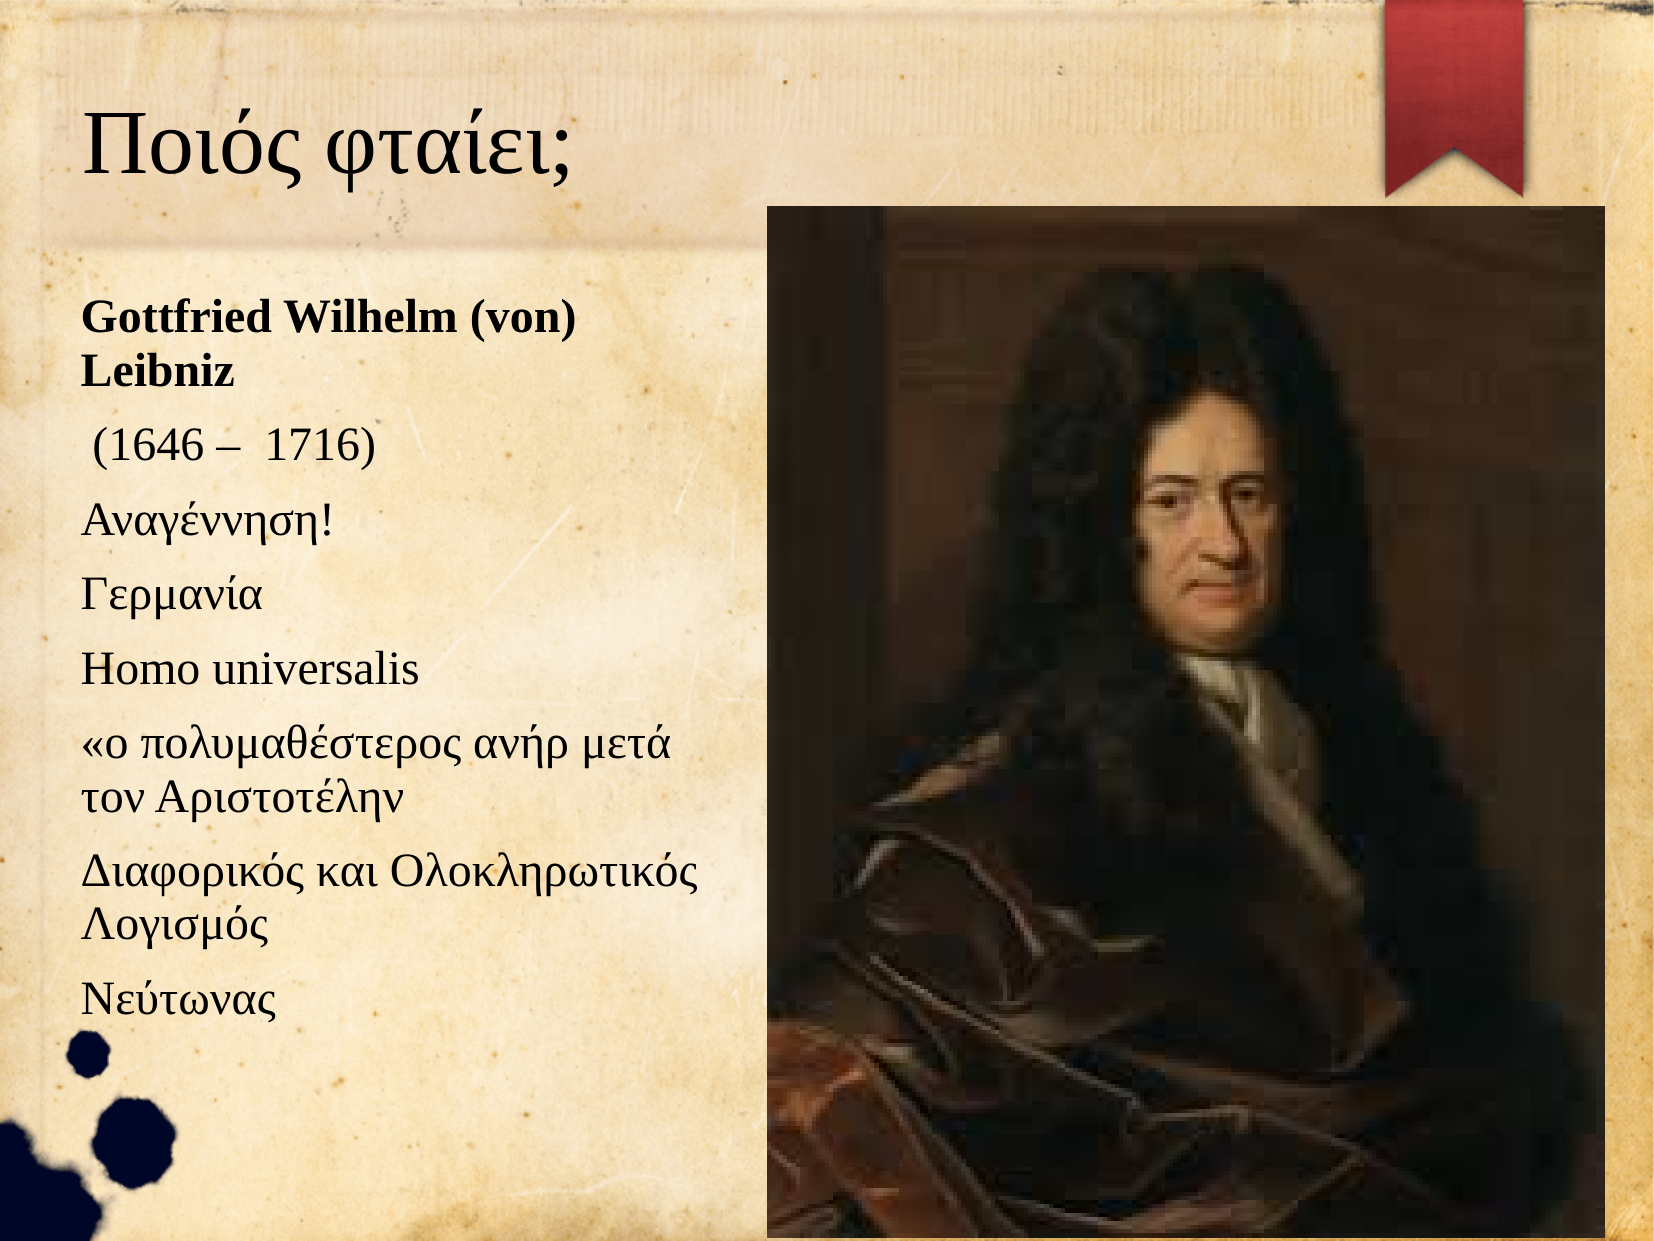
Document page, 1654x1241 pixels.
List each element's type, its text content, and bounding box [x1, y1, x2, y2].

picture [0, 0, 1654, 1241]
title Ποιός φταίει; [82, 49, 1347, 237]
list Gottfried Wilhelm (von) Leibniz (1646 – 1716) Αναγέννηση! Γερμανία Homo universalis «ο πολυμαθέστερος ανήρ μετά τον Αριστοτέλην Διαφορικός και Ολοκληρωτικός Λογισμός Νεύτωνας [29, 290, 739, 1034]
